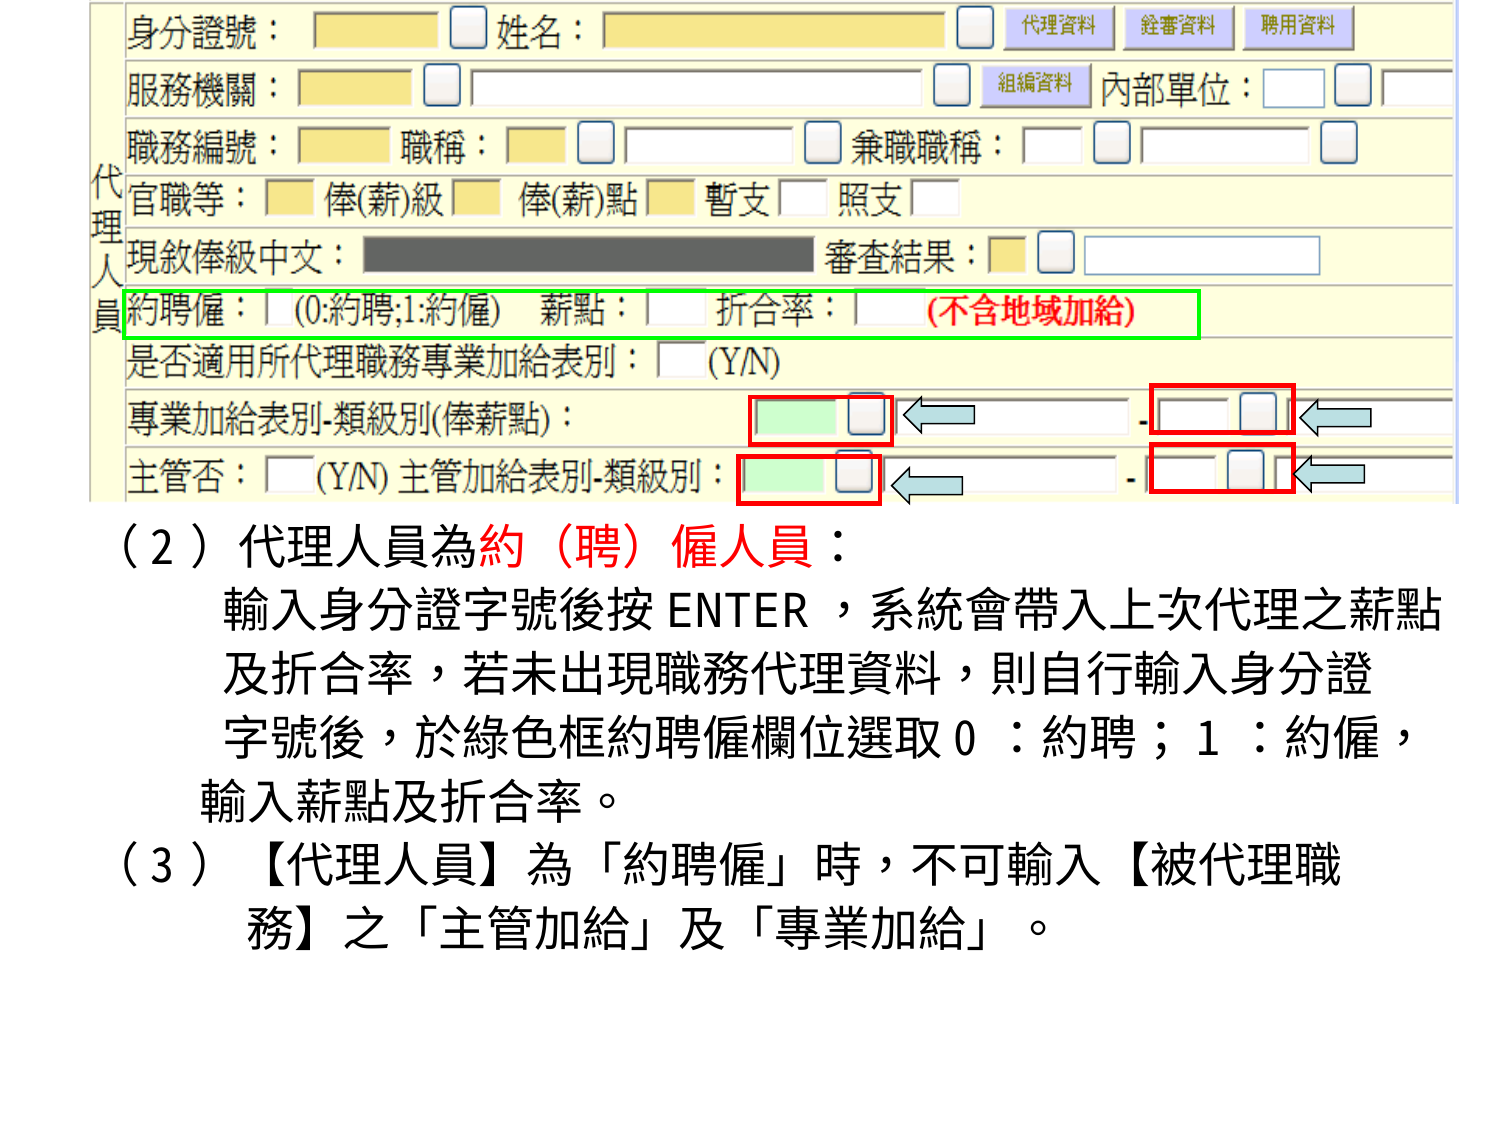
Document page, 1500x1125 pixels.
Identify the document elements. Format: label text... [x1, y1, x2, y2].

text_box [738, 456, 881, 504]
text_box [1151, 444, 1365, 492]
text_box [123, 290, 1199, 339]
picture [88, 0, 1459, 504]
text_box [903, 397, 975, 433]
text_box [891, 467, 963, 504]
list （2）代理人員為約（聘）僱人員： 輸入身分證字號後按ENTER，系統會帶入上次代理之薪點 及折合率，若未出現職務代理資料，則自行輸入身分證 字號後，於綠色框約聘僱欄位選取0：約聘；1：約僱， 輸入薪點及折合率。 （3）【代理人員】為「約聘僱」時，不可輸入【被代理職 務】之「主管加給」及「專業加給」。 [76, 515, 1463, 1005]
text_box [749, 397, 892, 445]
text_box [1151, 385, 1294, 433]
text_box [1299, 399, 1371, 436]
